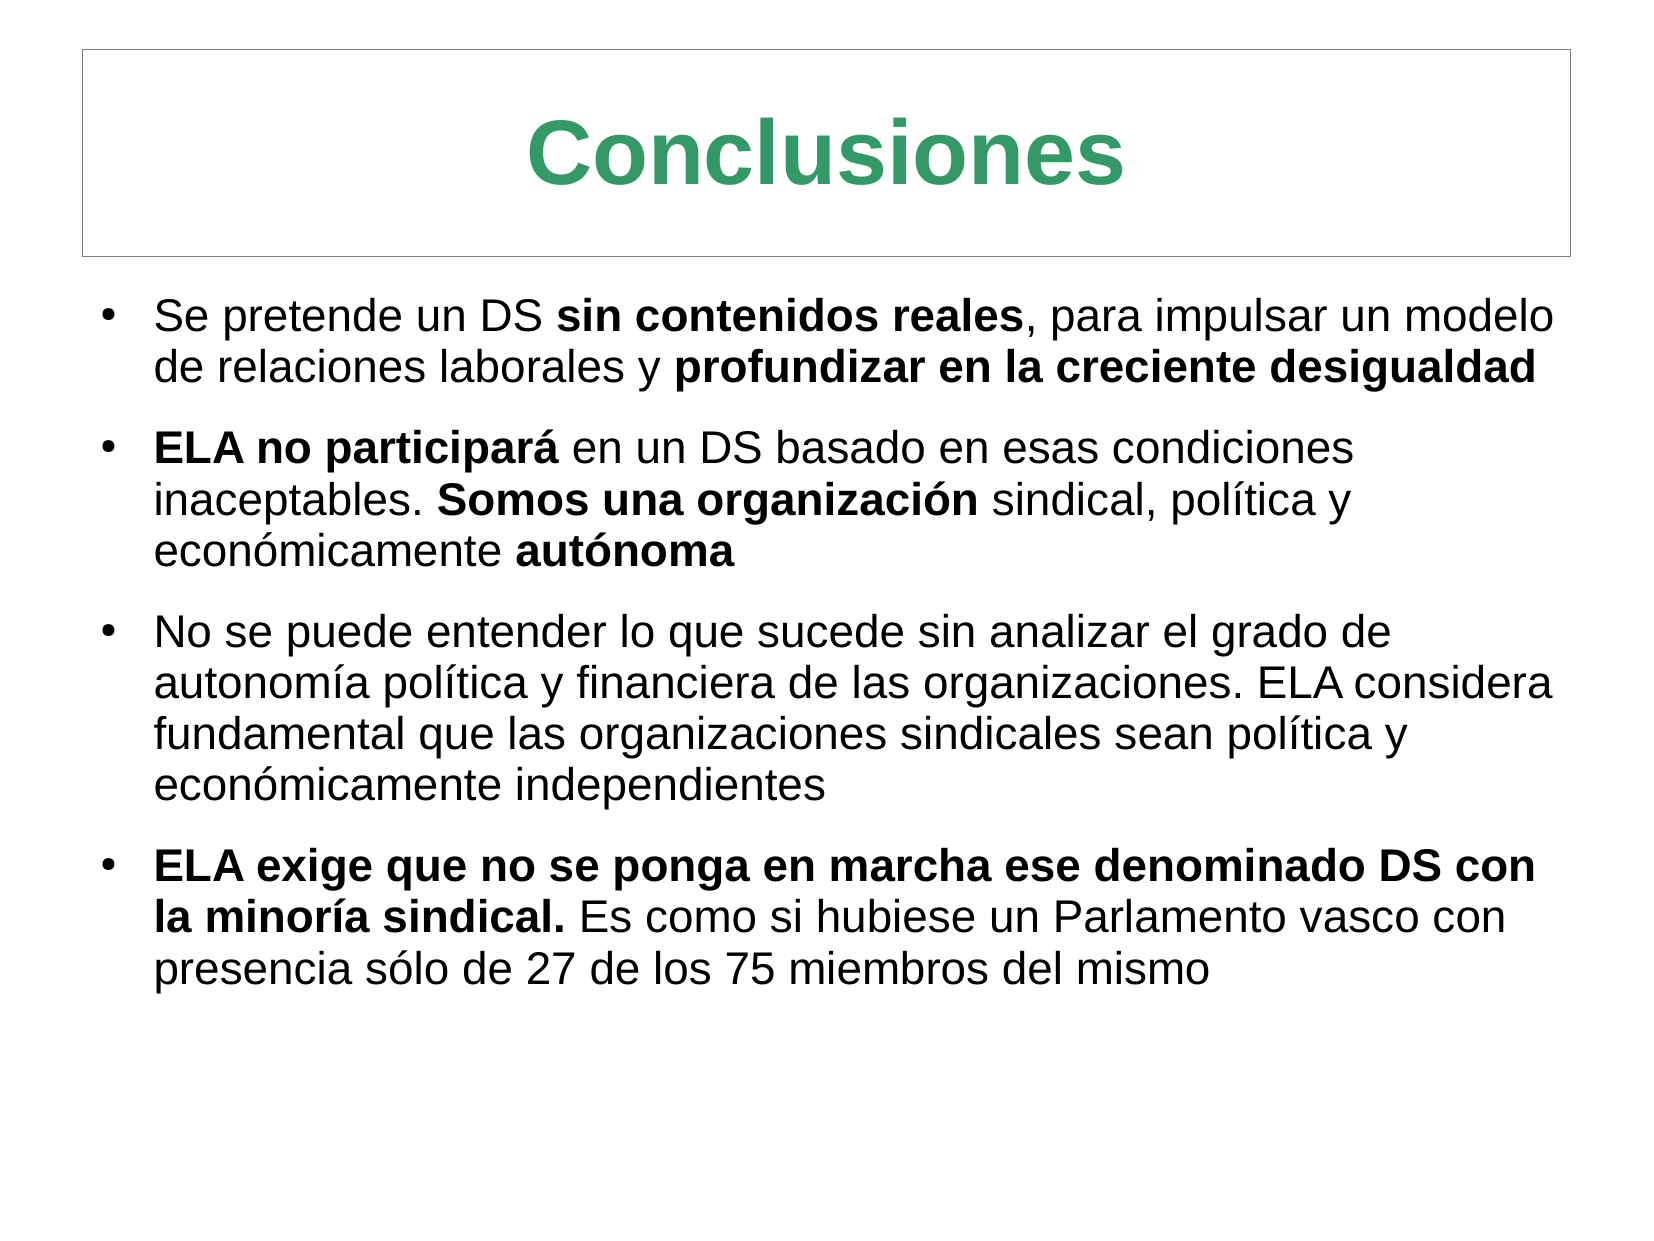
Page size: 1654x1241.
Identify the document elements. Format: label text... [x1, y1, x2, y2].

list Se pretende un DS sin contenidos reales, para impulsar un modelo de relaciones laborales y profundizar en la creciente desigualdad ELA no participará en un DS basado en esas condiciones inaceptables. Somos una organización sindical, política y económicamente autónoma No se puede entender lo que sucede sin analizar el grado de autonomía política y financiera de las organizaciones. ELA considera fundamental que las organizaciones sindicales sean política y económicamente independientes ELA exige que no se ponga en marcha ese denominado DS con la minoría sindical. Es como si hubiese un Parlamento vasco con presencia sólo de 27 de los 75 miembros del mismo [82, 290, 1571, 1109]
title Conclusiones [82, 49, 1571, 257]
